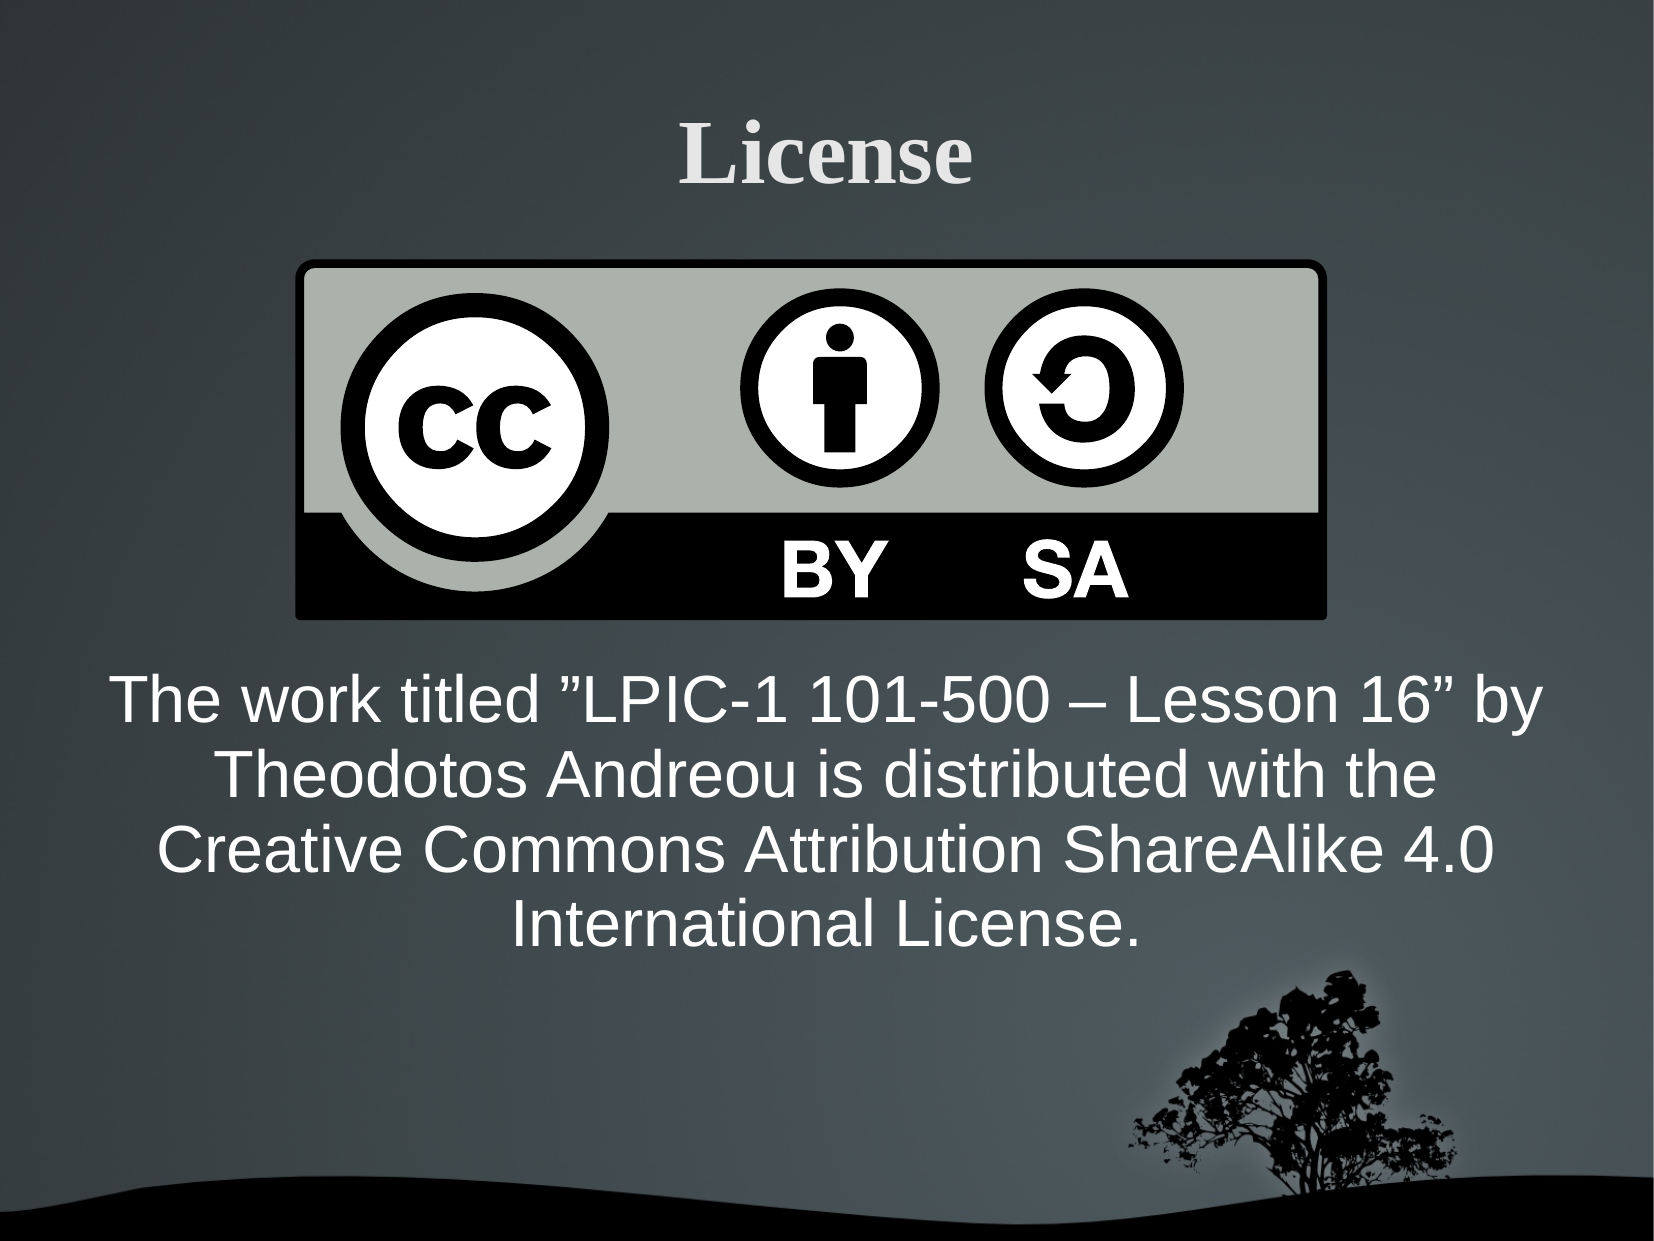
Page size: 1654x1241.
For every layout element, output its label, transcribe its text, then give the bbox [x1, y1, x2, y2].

picture [0, 0, 1654, 1241]
subtitle The work titled ”LPIC-1 101-500 – Lesson 16” by Theodotos Andreou is distributed with the Creative Commons Attribution ShareAlike 4.0 International License. [82, 290, 1571, 1109]
title License [82, 49, 1571, 257]
